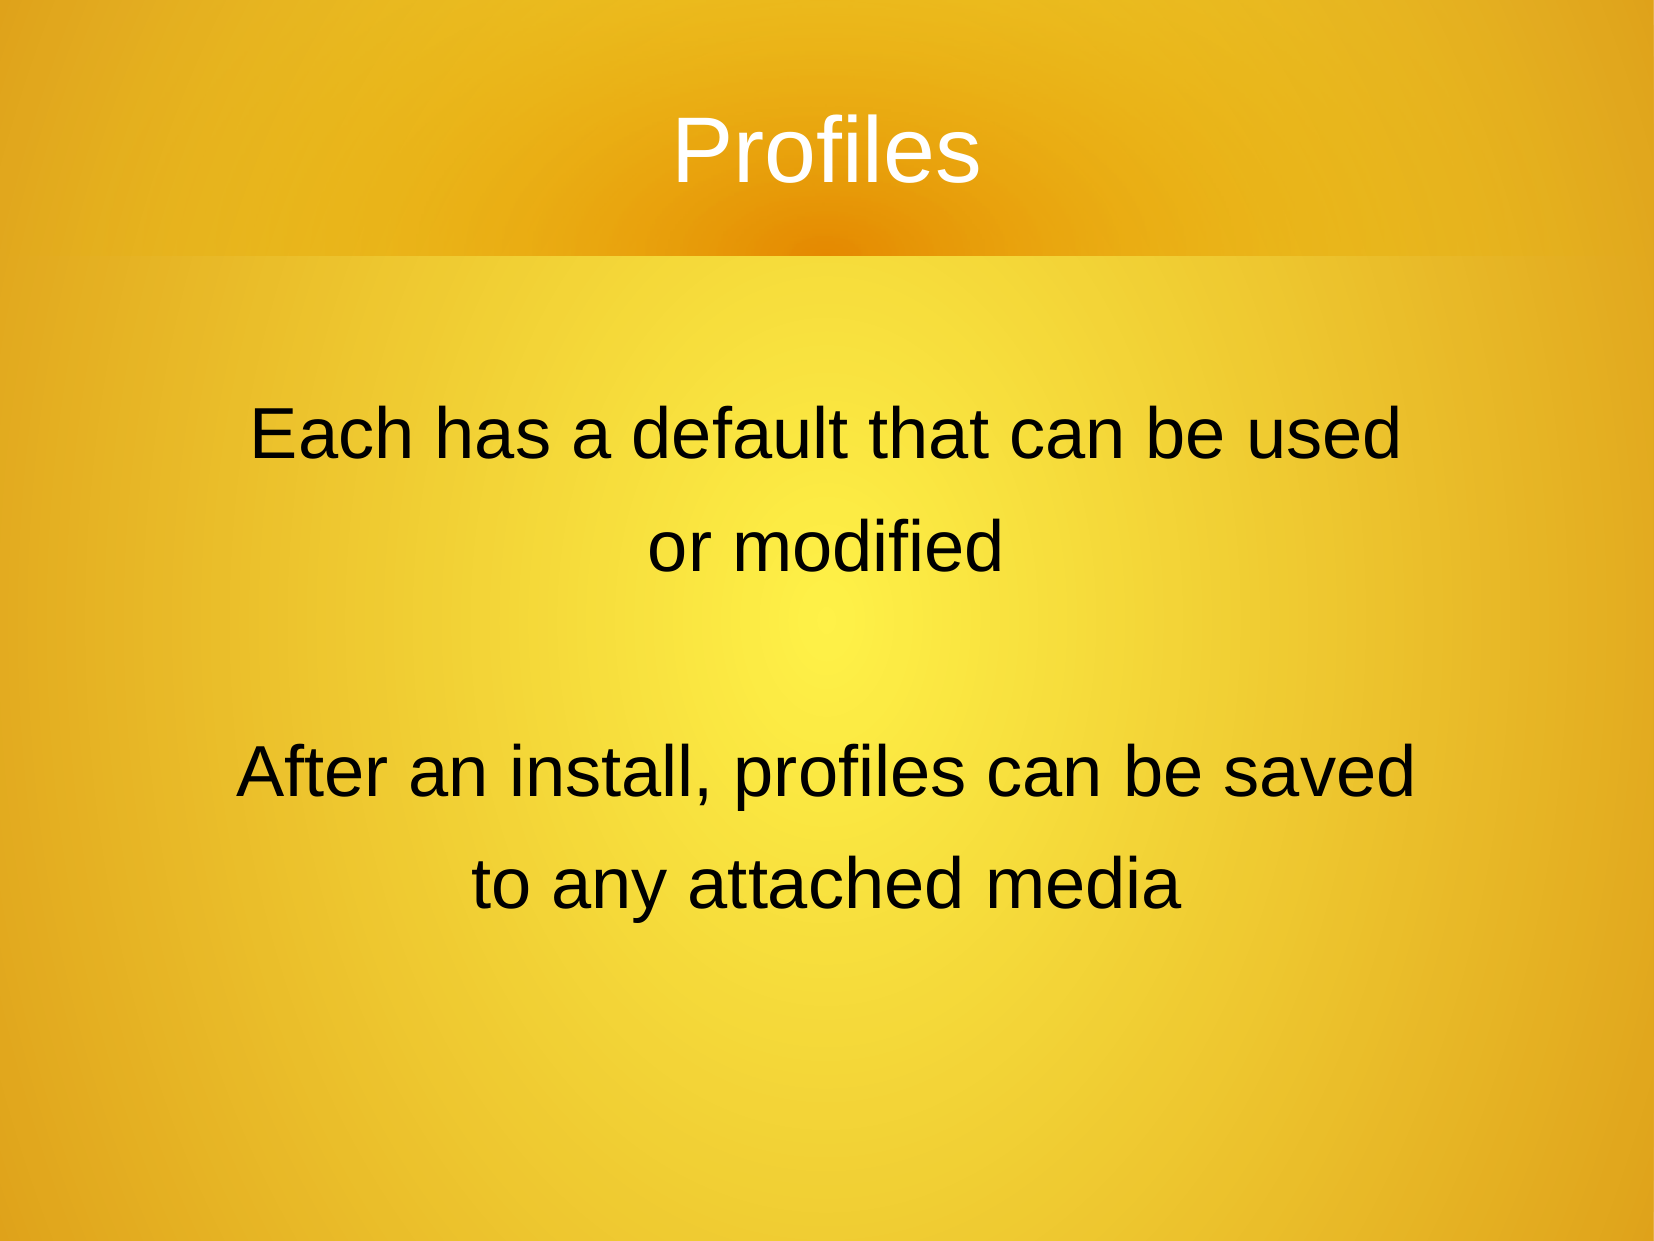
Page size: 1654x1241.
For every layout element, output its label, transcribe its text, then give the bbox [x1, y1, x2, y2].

title Profiles [82, 47, 1571, 252]
list Each has a default that can be used or modified After an install, profiles can be saved to any attached media [82, 299, 1571, 1019]
